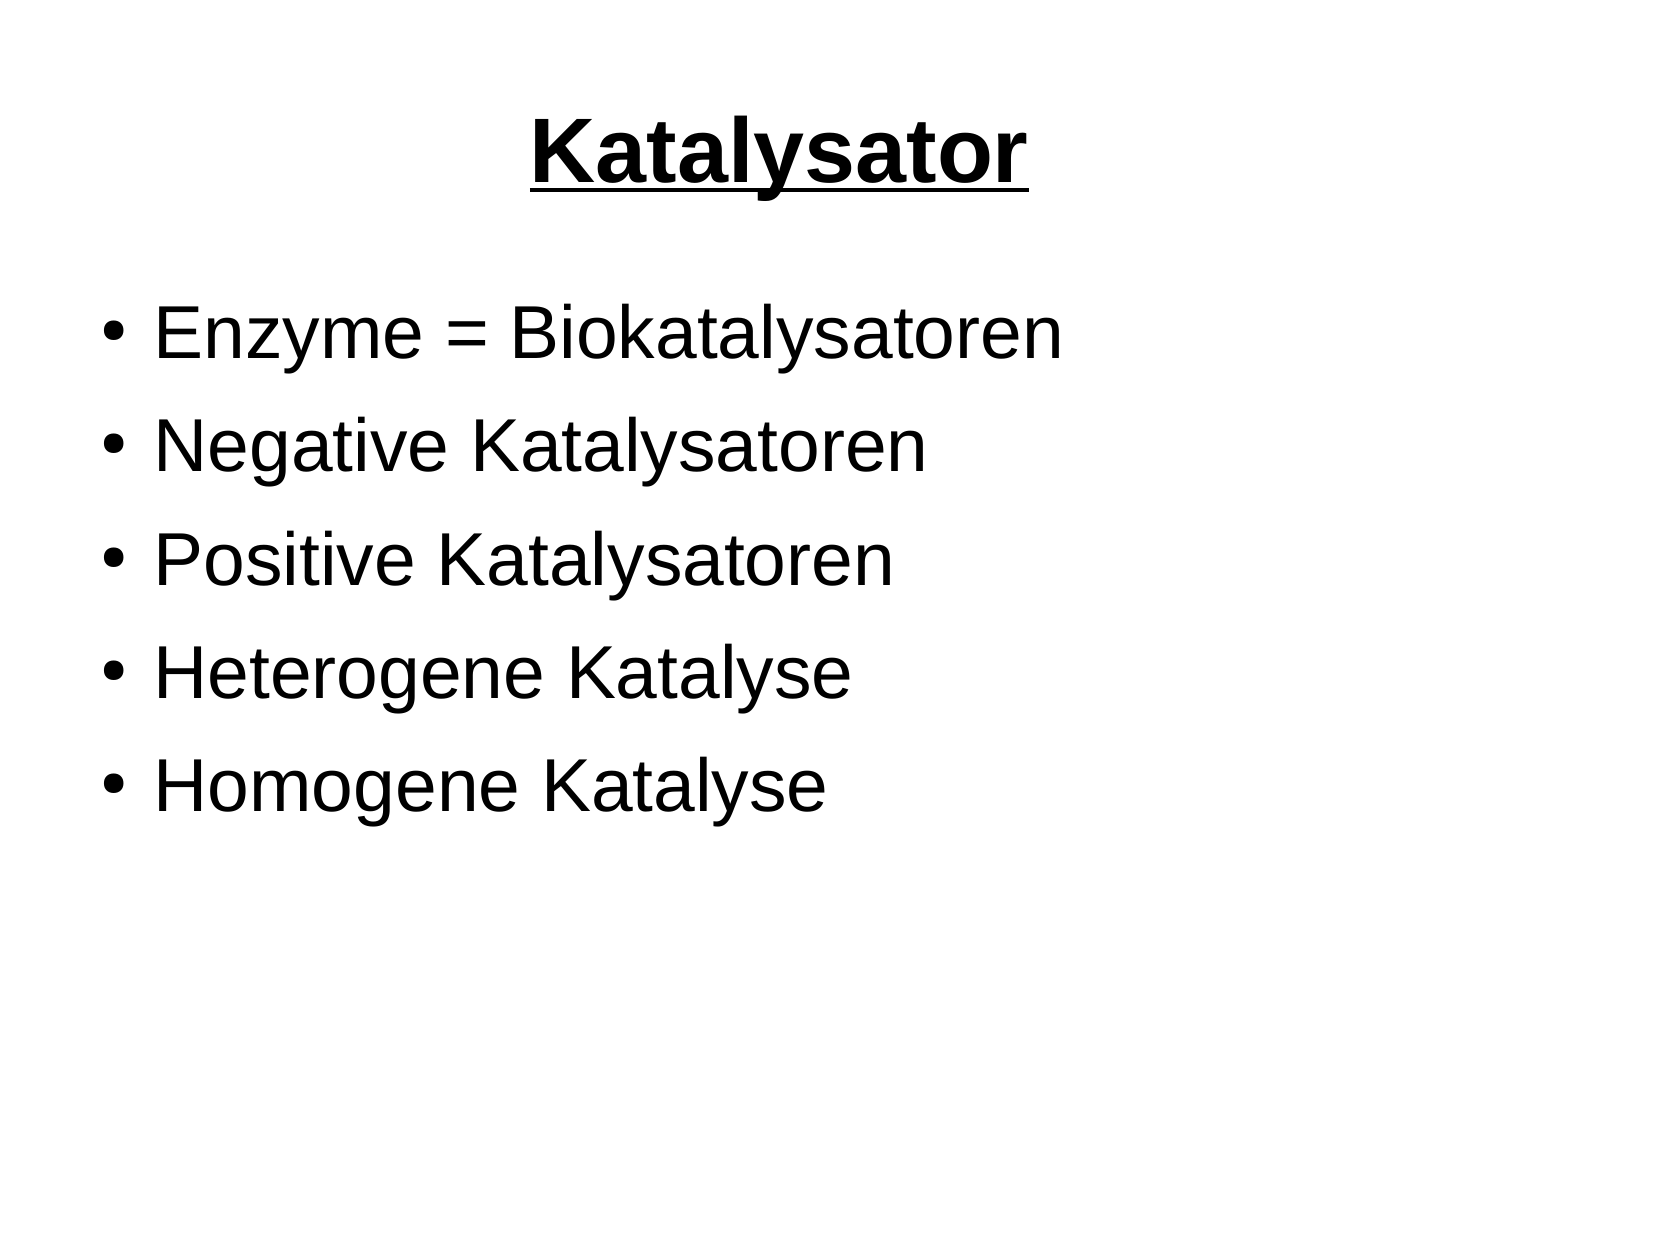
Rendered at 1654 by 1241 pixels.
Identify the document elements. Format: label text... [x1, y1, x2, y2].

list Enzyme = Biokatalysatoren Negative Katalysatoren Positive Katalysatoren Heterogene Katalyse Homogene Katalyse [82, 290, 1571, 1109]
title Katalysator [35, 47, 1524, 255]
